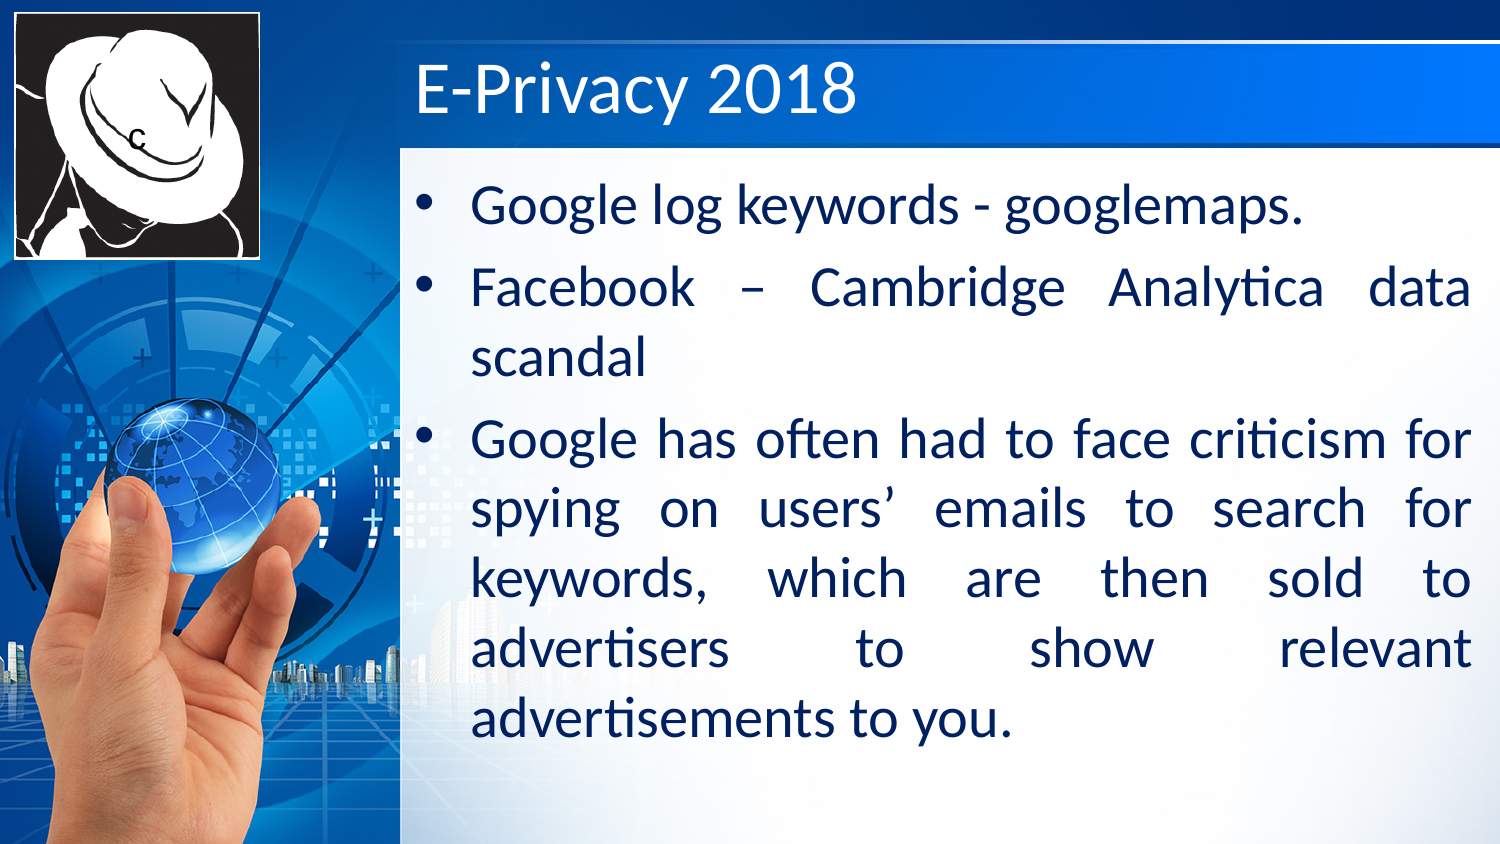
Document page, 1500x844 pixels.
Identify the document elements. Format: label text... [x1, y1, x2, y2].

picture [0, 0, 1500, 844]
title E-Privacy 2018 [399, 21, 1402, 147]
list Google log keywords - googlemaps. Facebook – Cambridge Analytica data scandal Google has often had to face criticism for spying on users’ emails to search for keywords, which are then sold to advertisers to show relevant advertisements to you. [399, 158, 1489, 798]
